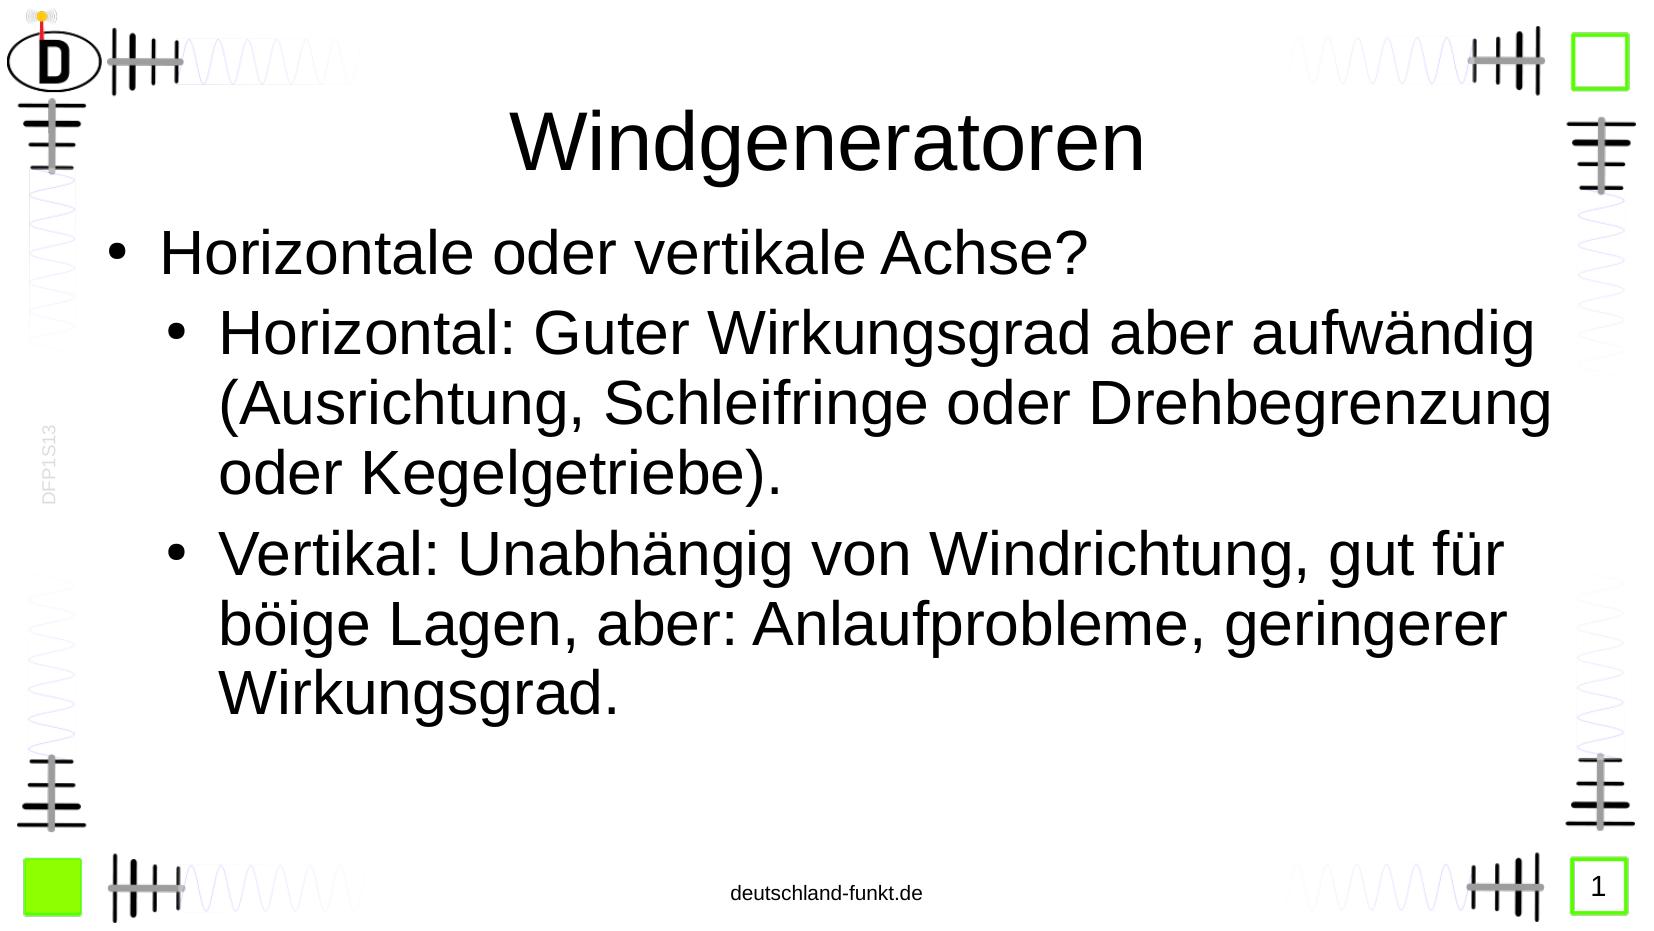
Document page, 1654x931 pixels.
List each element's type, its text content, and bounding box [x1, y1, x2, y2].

title Windgeneratoren [87, 90, 1570, 193]
picture [1286, 26, 1636, 377]
list Horizontale oder vertikale Achse? Horizontal: Guter Wirkungsgrad aber aufwändig (Ausrichtung, Schleifringe oder Drehbegrenzung oder Kegelgetriebe). Vertikal: Unabhängig von Windrichtung, gut für böige Lagen, aber: Anlaufprobleme, geringerer Wirkungsgrad. [88, 217, 1569, 834]
text_box [25, 859, 80, 913]
picture [1285, 571, 1635, 922]
text_box DFP1S13 [31, 398, 67, 532]
picture [17, 573, 367, 923]
picture [7, 8, 362, 353]
